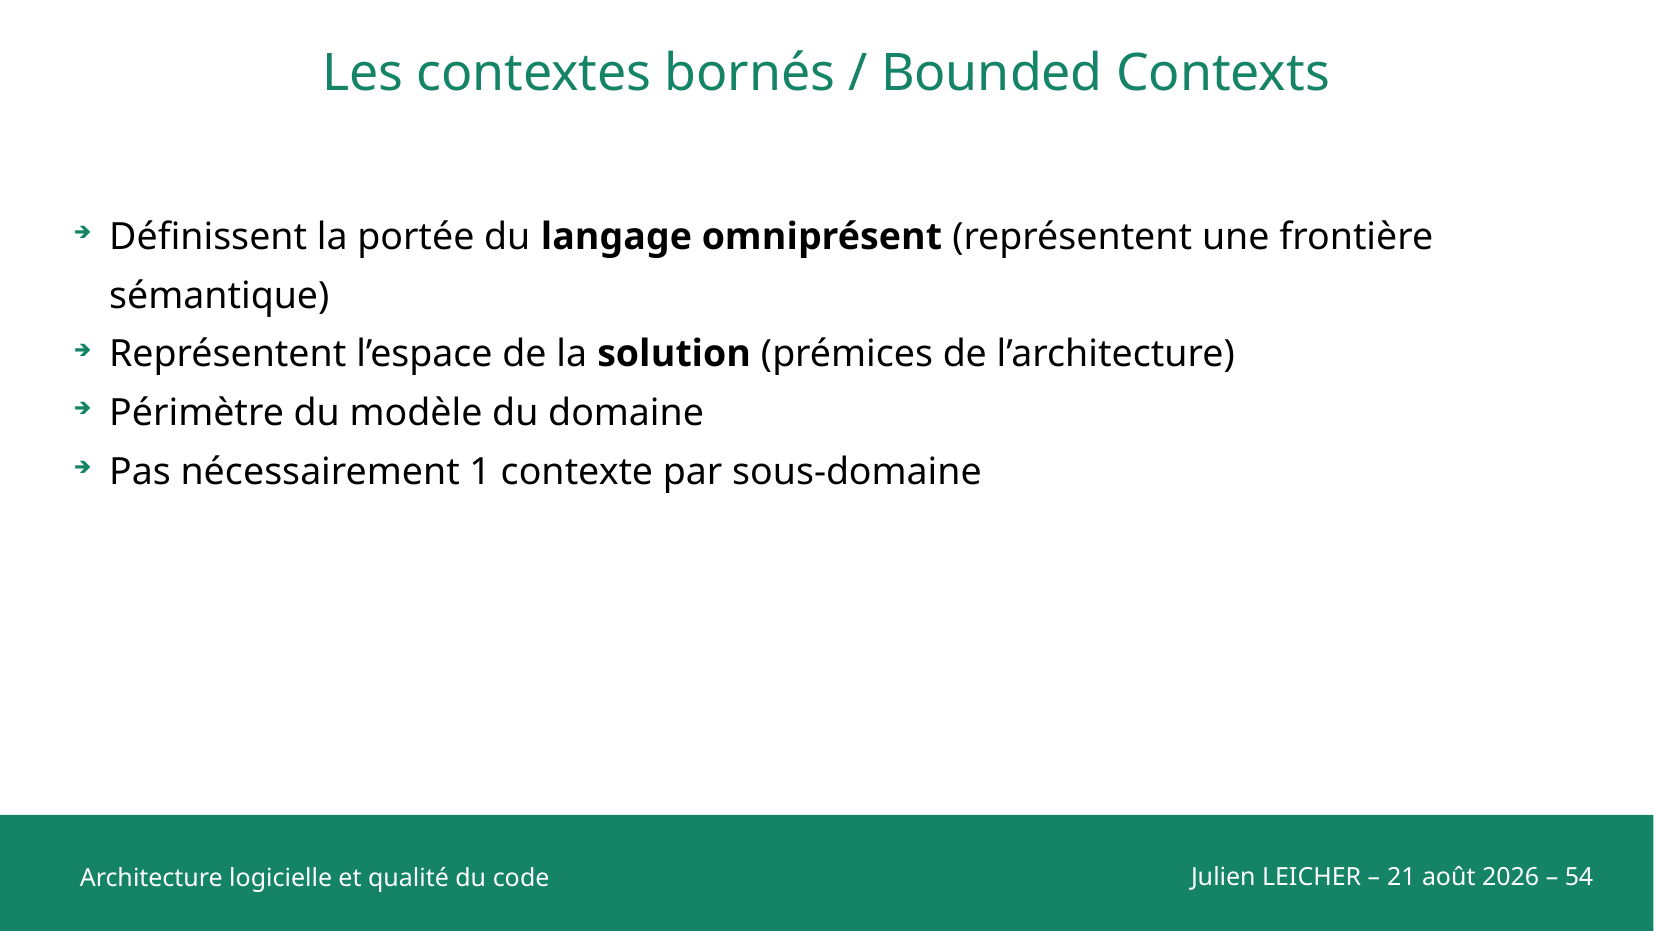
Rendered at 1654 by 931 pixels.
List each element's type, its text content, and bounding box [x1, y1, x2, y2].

text_box Les contextes bornés / Bounded Contexts [0, 27, 1654, 113]
text_box Architecture logicielle et qualité du code [64, 852, 798, 898]
text_box Définissent la portée du langage omniprésent (représentent une frontière sémantique) Représentent l’espace de la solution (prémices de l’architecture) Périmètre du modèle du domaine Pas nécessairement 1 contexte par sous-domaine [59, 194, 1595, 678]
text_box Julien LEICHER – 4 mars 2022 – <numéro> [0, 814, 1654, 931]
